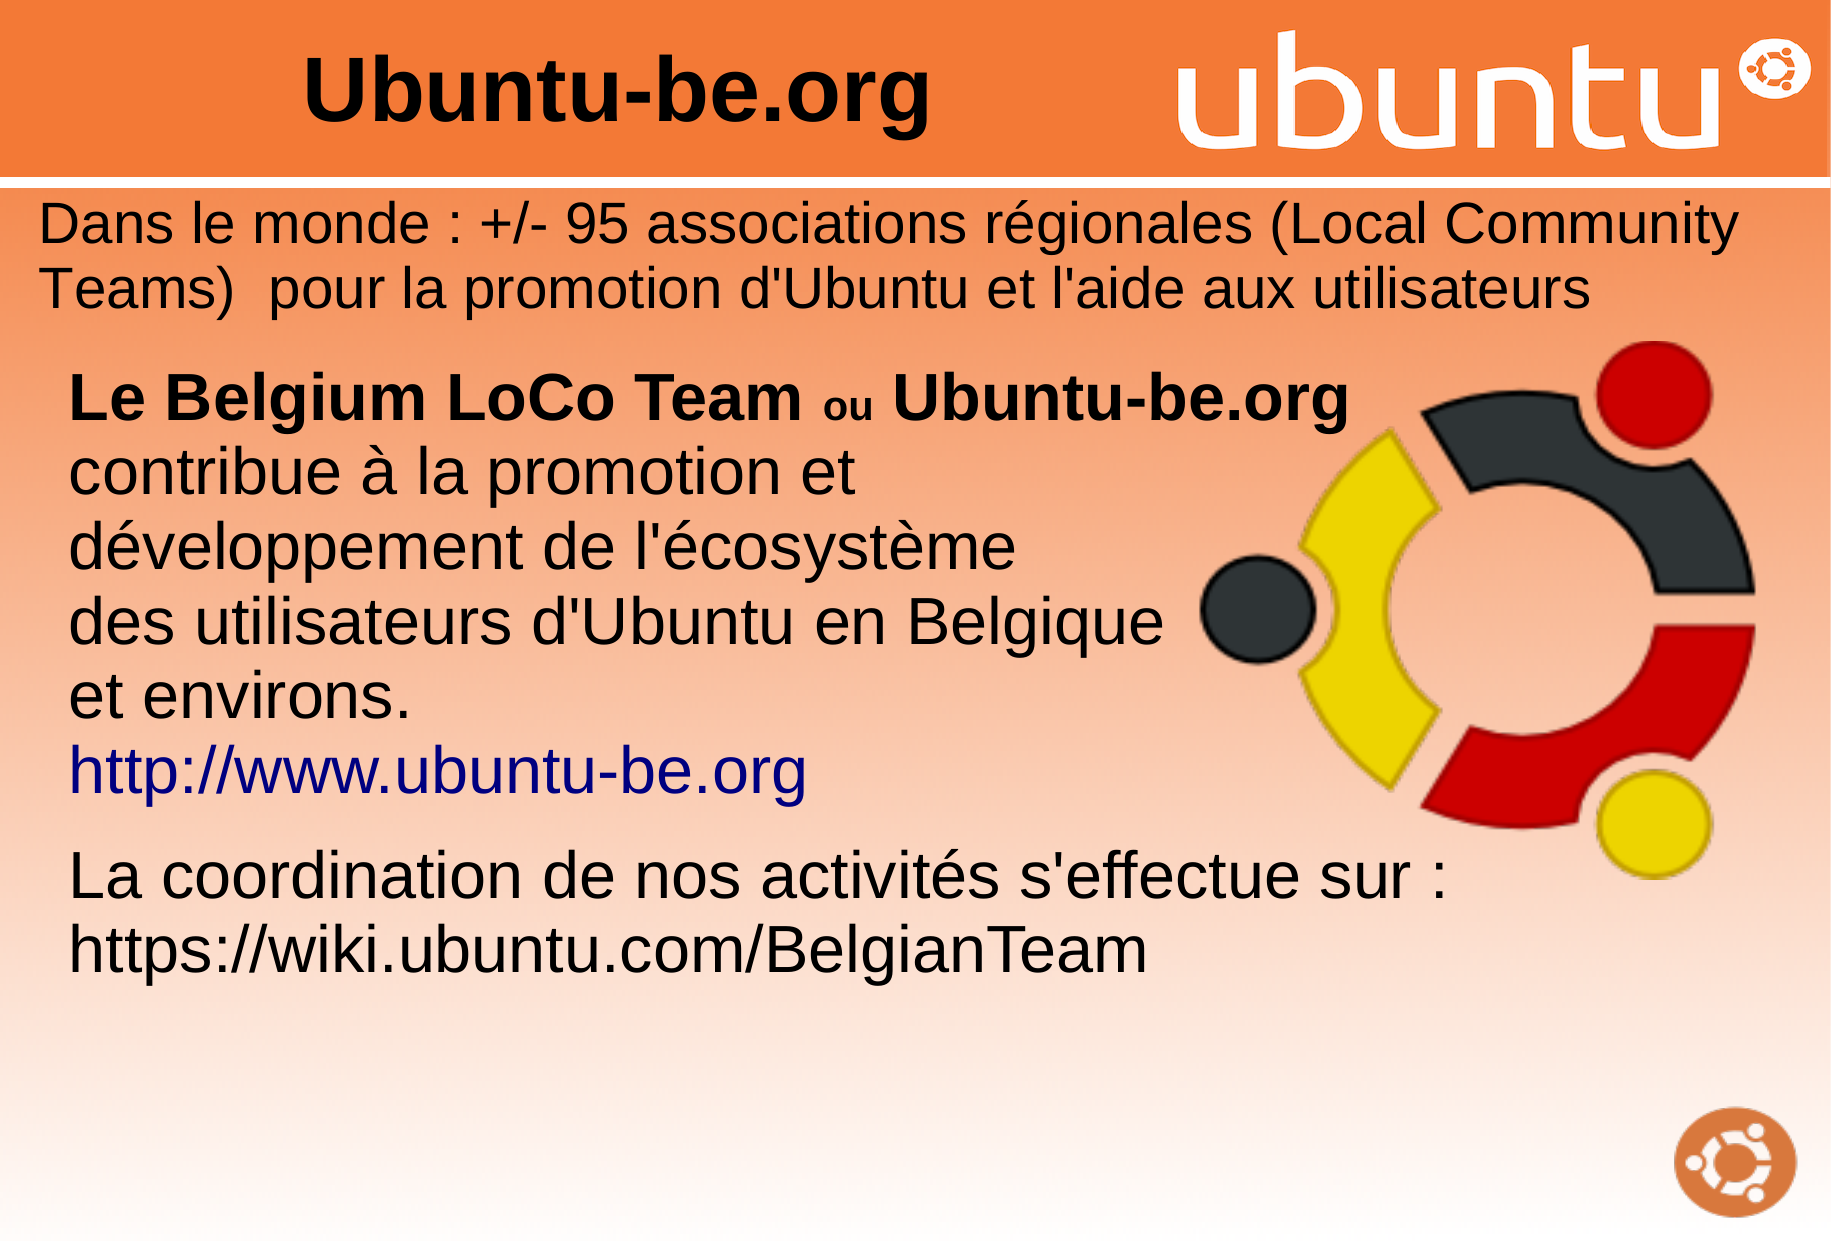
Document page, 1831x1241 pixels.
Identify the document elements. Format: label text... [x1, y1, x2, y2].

picture [0, 0, 1831, 1241]
text_box Dans le monde : +/- 95 associations régionales (Local Community Teams) pour la promotion d'Ubuntu et l'aide aux utilisateurs [24, 183, 1831, 344]
title Ubuntu-be.org [57, 38, 1181, 141]
list Le Belgium LoCo Team ou Ubuntu-be.org contribue à la promotion et développement de l'écosystème des utilisateurs d'Ubuntu en Belgique et environs. http://www.ubuntu-be.org La coordination de nos activités s'effectue sur : https://wiki.ubuntu.com/BelgianTeam [68, 359, 1765, 1057]
